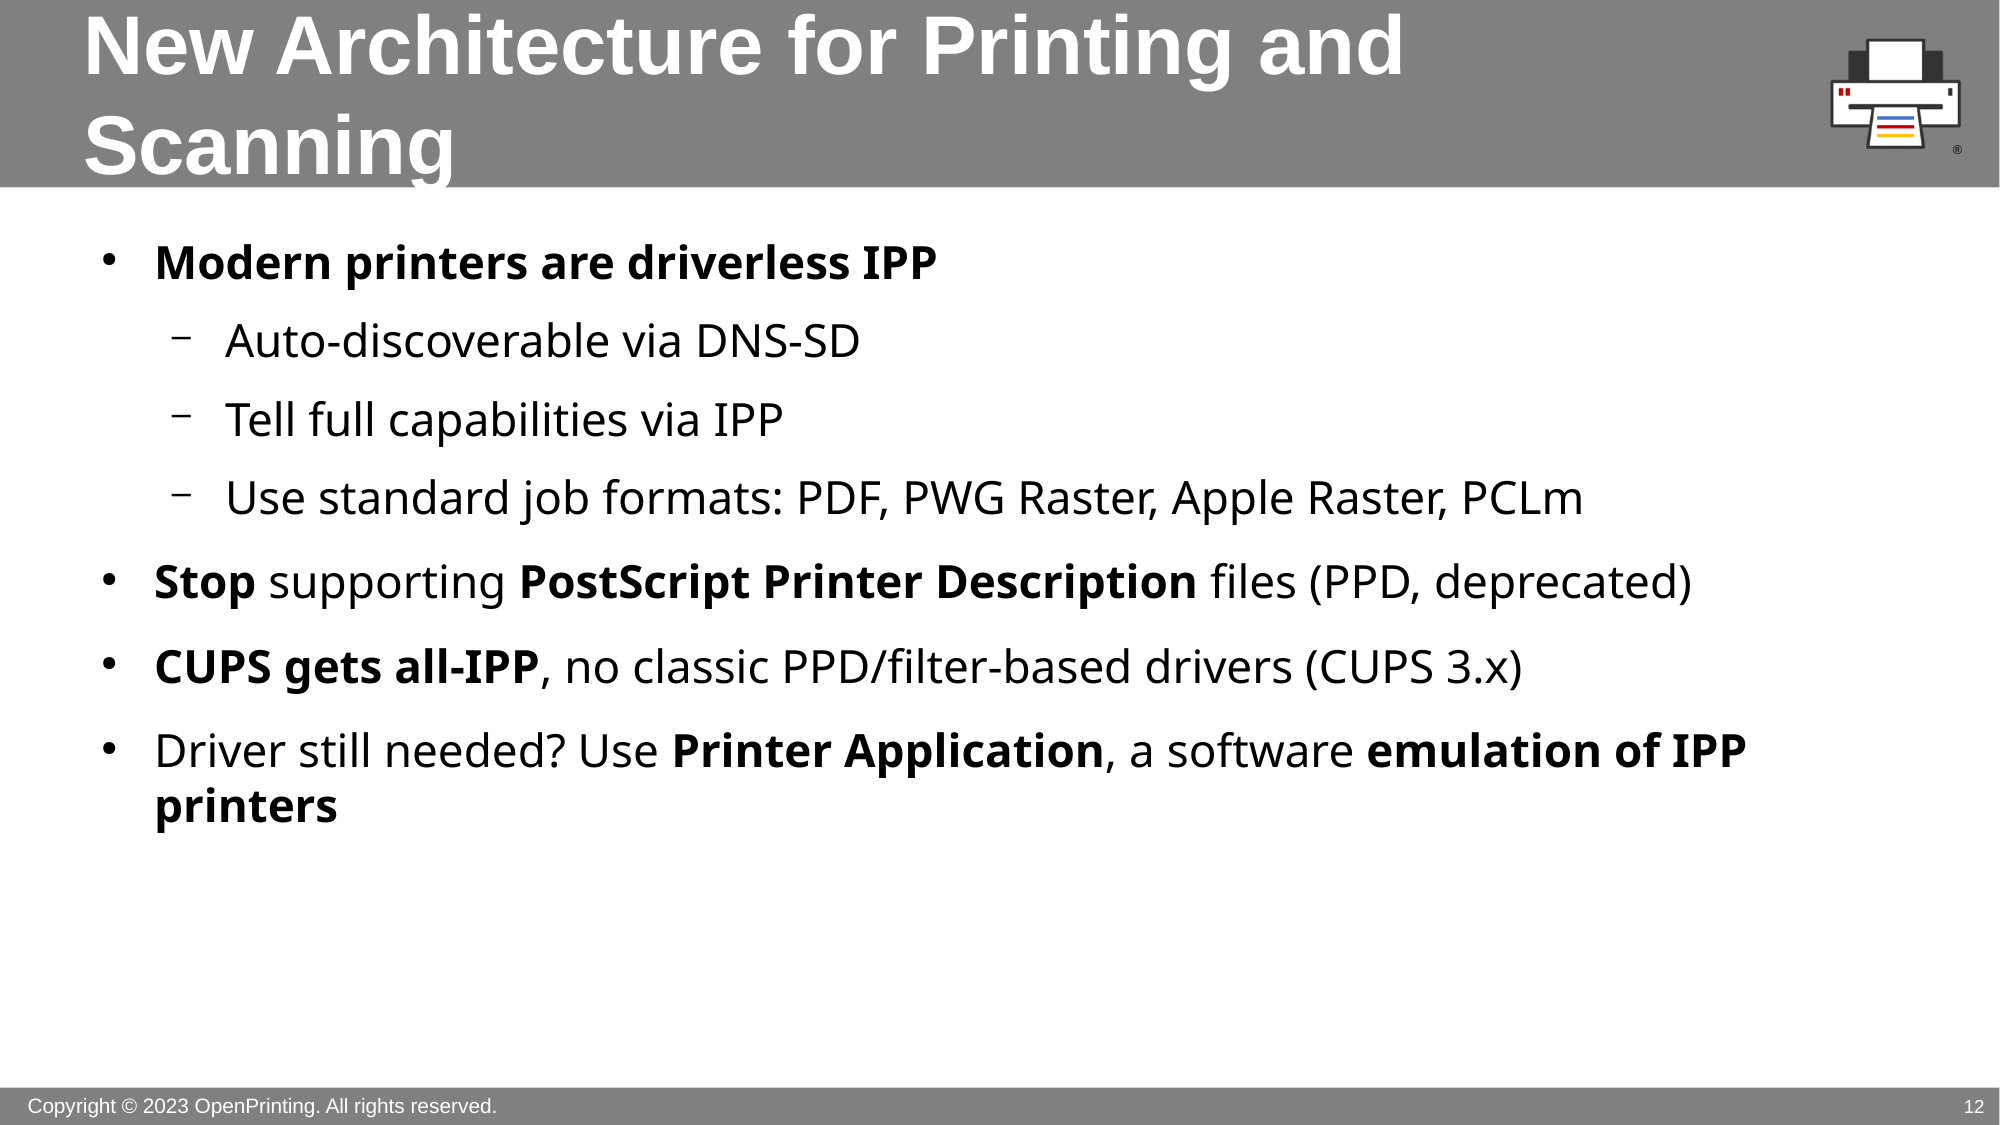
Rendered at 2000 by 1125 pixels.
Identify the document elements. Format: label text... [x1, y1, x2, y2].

title New Architecture for Printing and Scanning [75, 7, 1786, 175]
list Modern printers are driverless IPP Auto-discoverable via DNS-SD Tell full capabilities via IPP Use standard job formats: PDF, PWG Raster, Apple Raster, PCLm Stop supporting PostScript Printer Description files (PPD, deprecated) CUPS gets all-IPP, no classic PPD/filter-based drivers (CUPS 3.x) Driver still needed? Use Printer Application, a software emulation of IPP printers [75, 224, 1936, 1067]
picture [1825, 33, 1966, 154]
